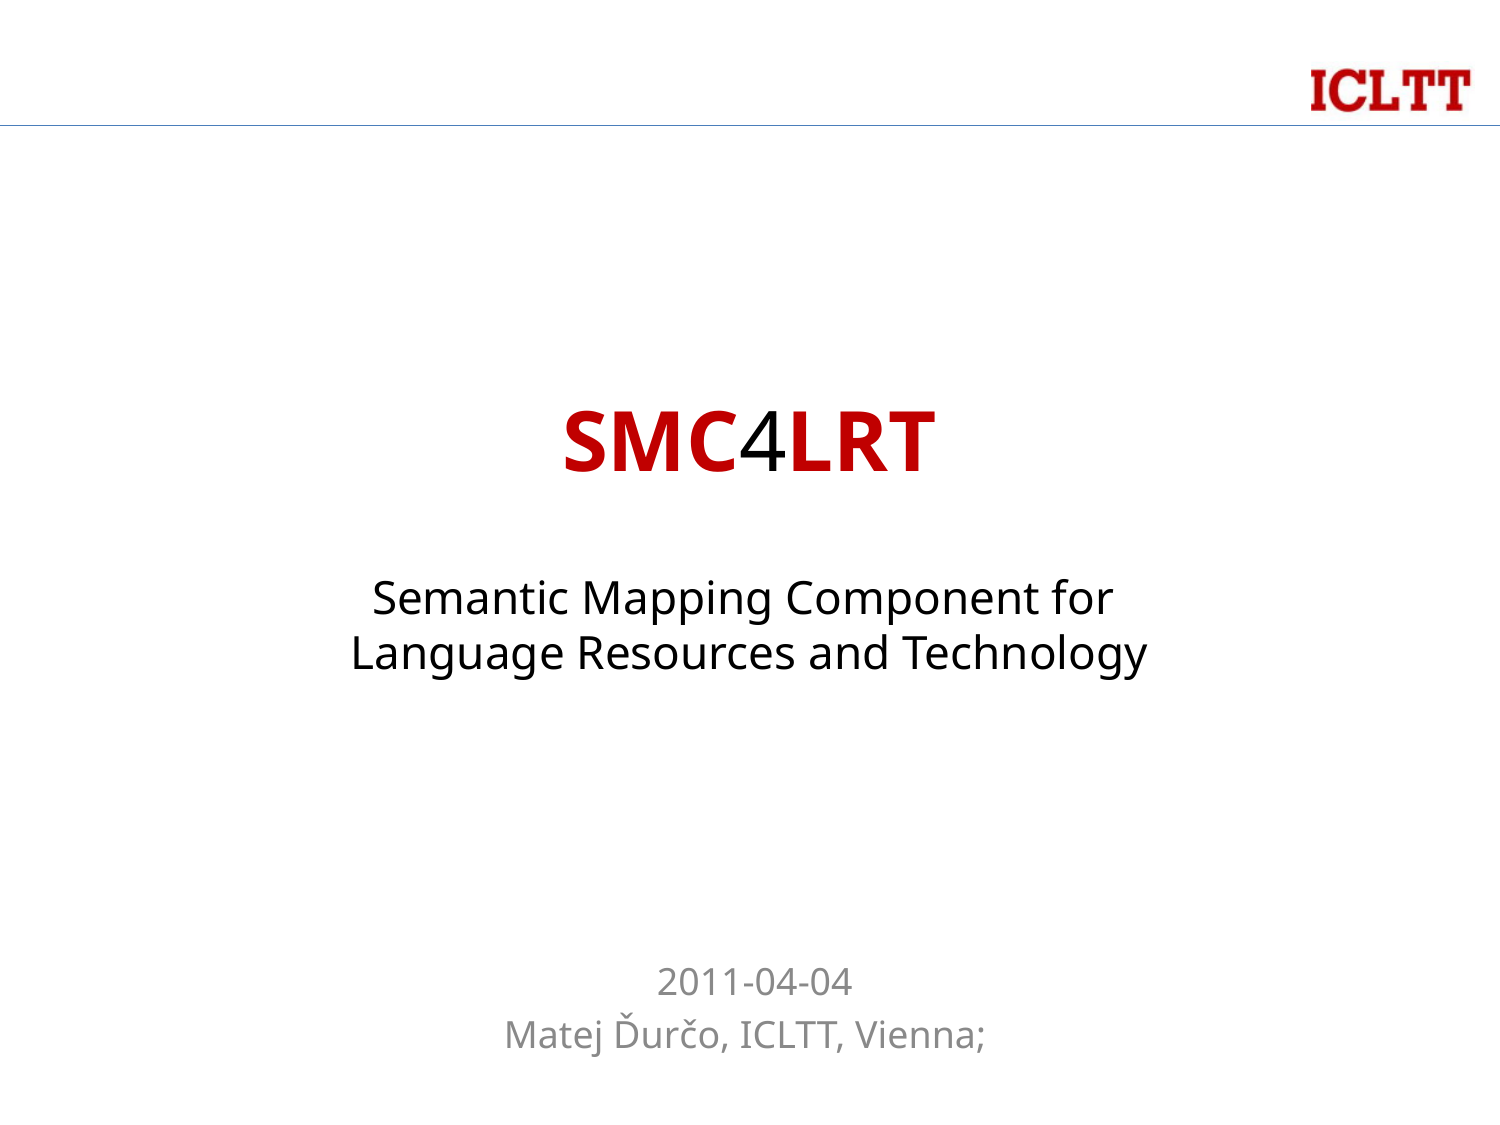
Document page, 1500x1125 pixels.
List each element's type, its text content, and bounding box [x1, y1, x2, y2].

subtitle 2011-04-04 Matej Ďurčo, ICLTT, Vienna; [225, 905, 1276, 1090]
subtitle SMC4LRT Semantic Mapping Component for Language Resources and Technology [74, 174, 1425, 894]
picture [1311, 61, 1475, 121]
